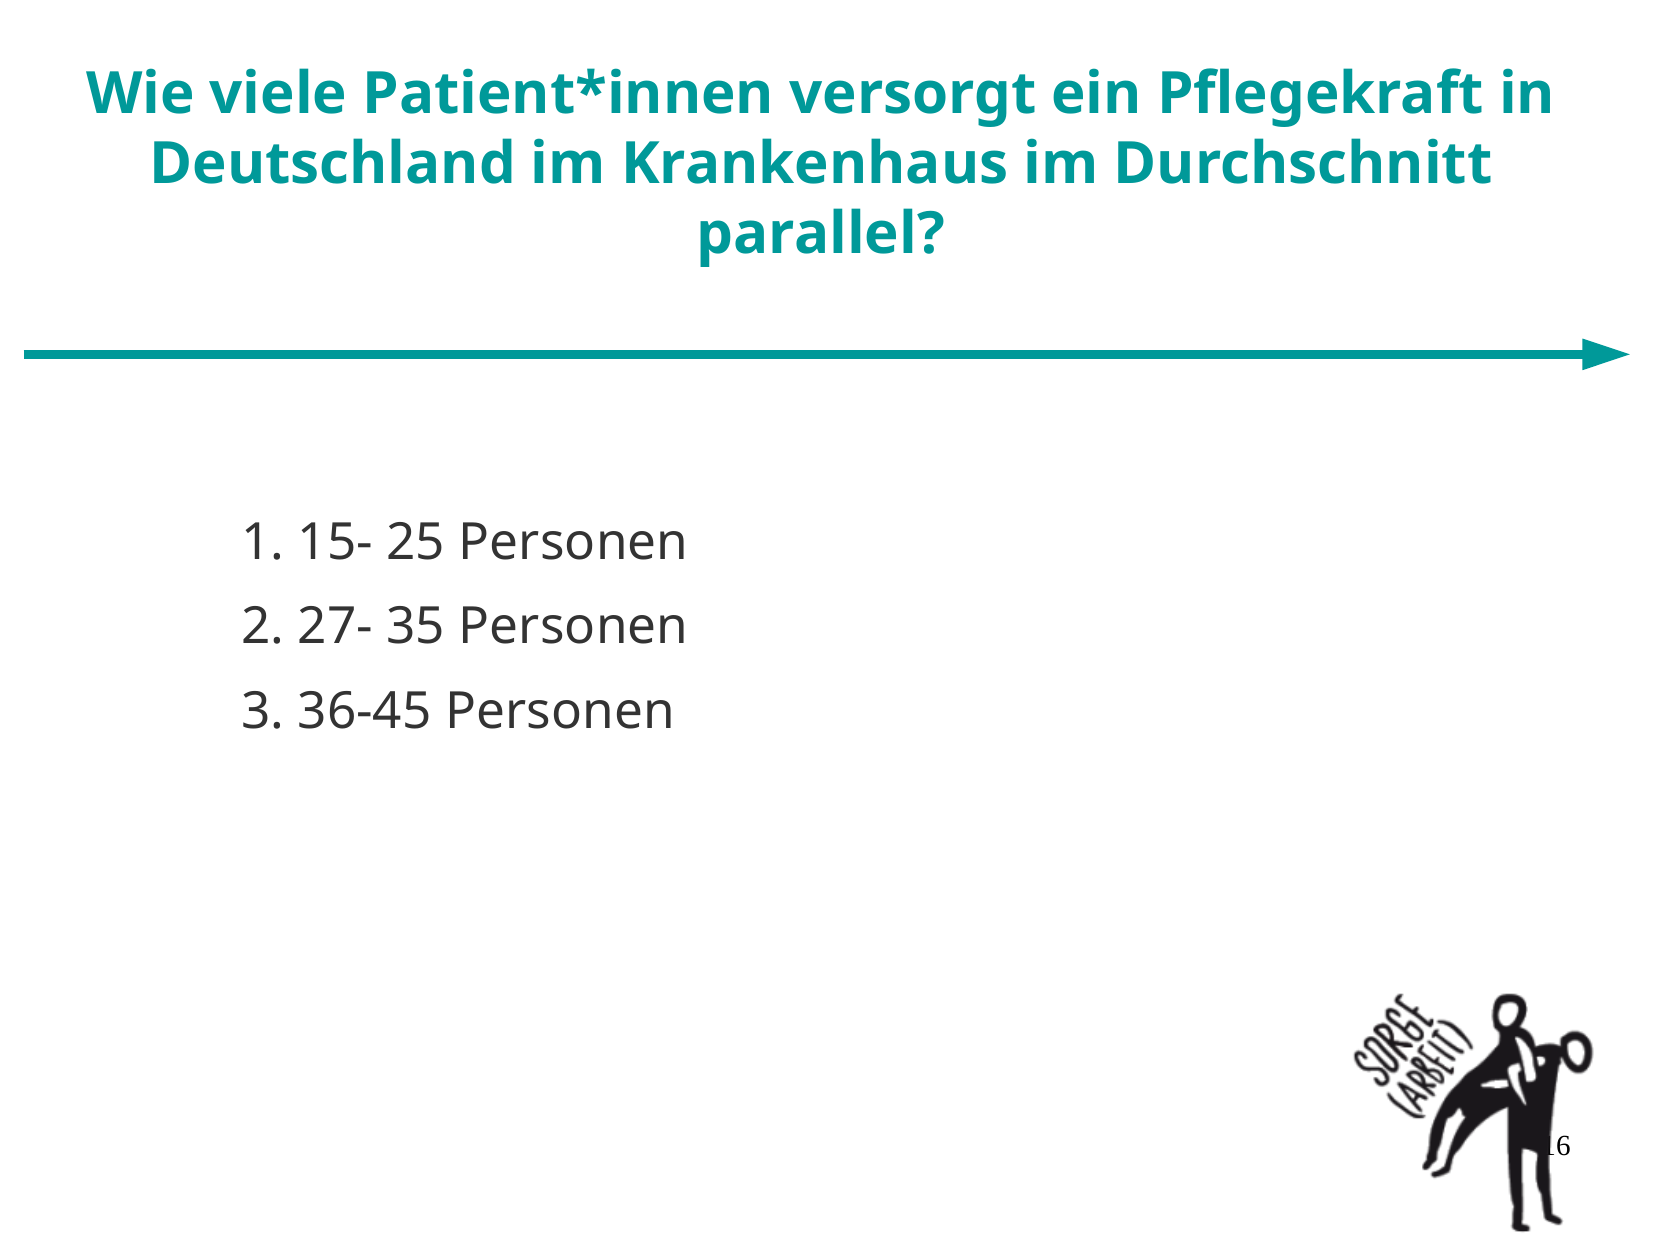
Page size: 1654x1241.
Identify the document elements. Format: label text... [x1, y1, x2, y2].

picture [1281, 925, 1654, 1241]
title Wie viele Patient*innen versorgt ein Pflegekraft in Deutschland im Krankenhaus im Durchschnitt parallel? [35, 7, 1607, 308]
list 1. 15- 25 Personen 2. 27- 35 Personen 3. 36-45 Personen [241, 507, 709, 934]
